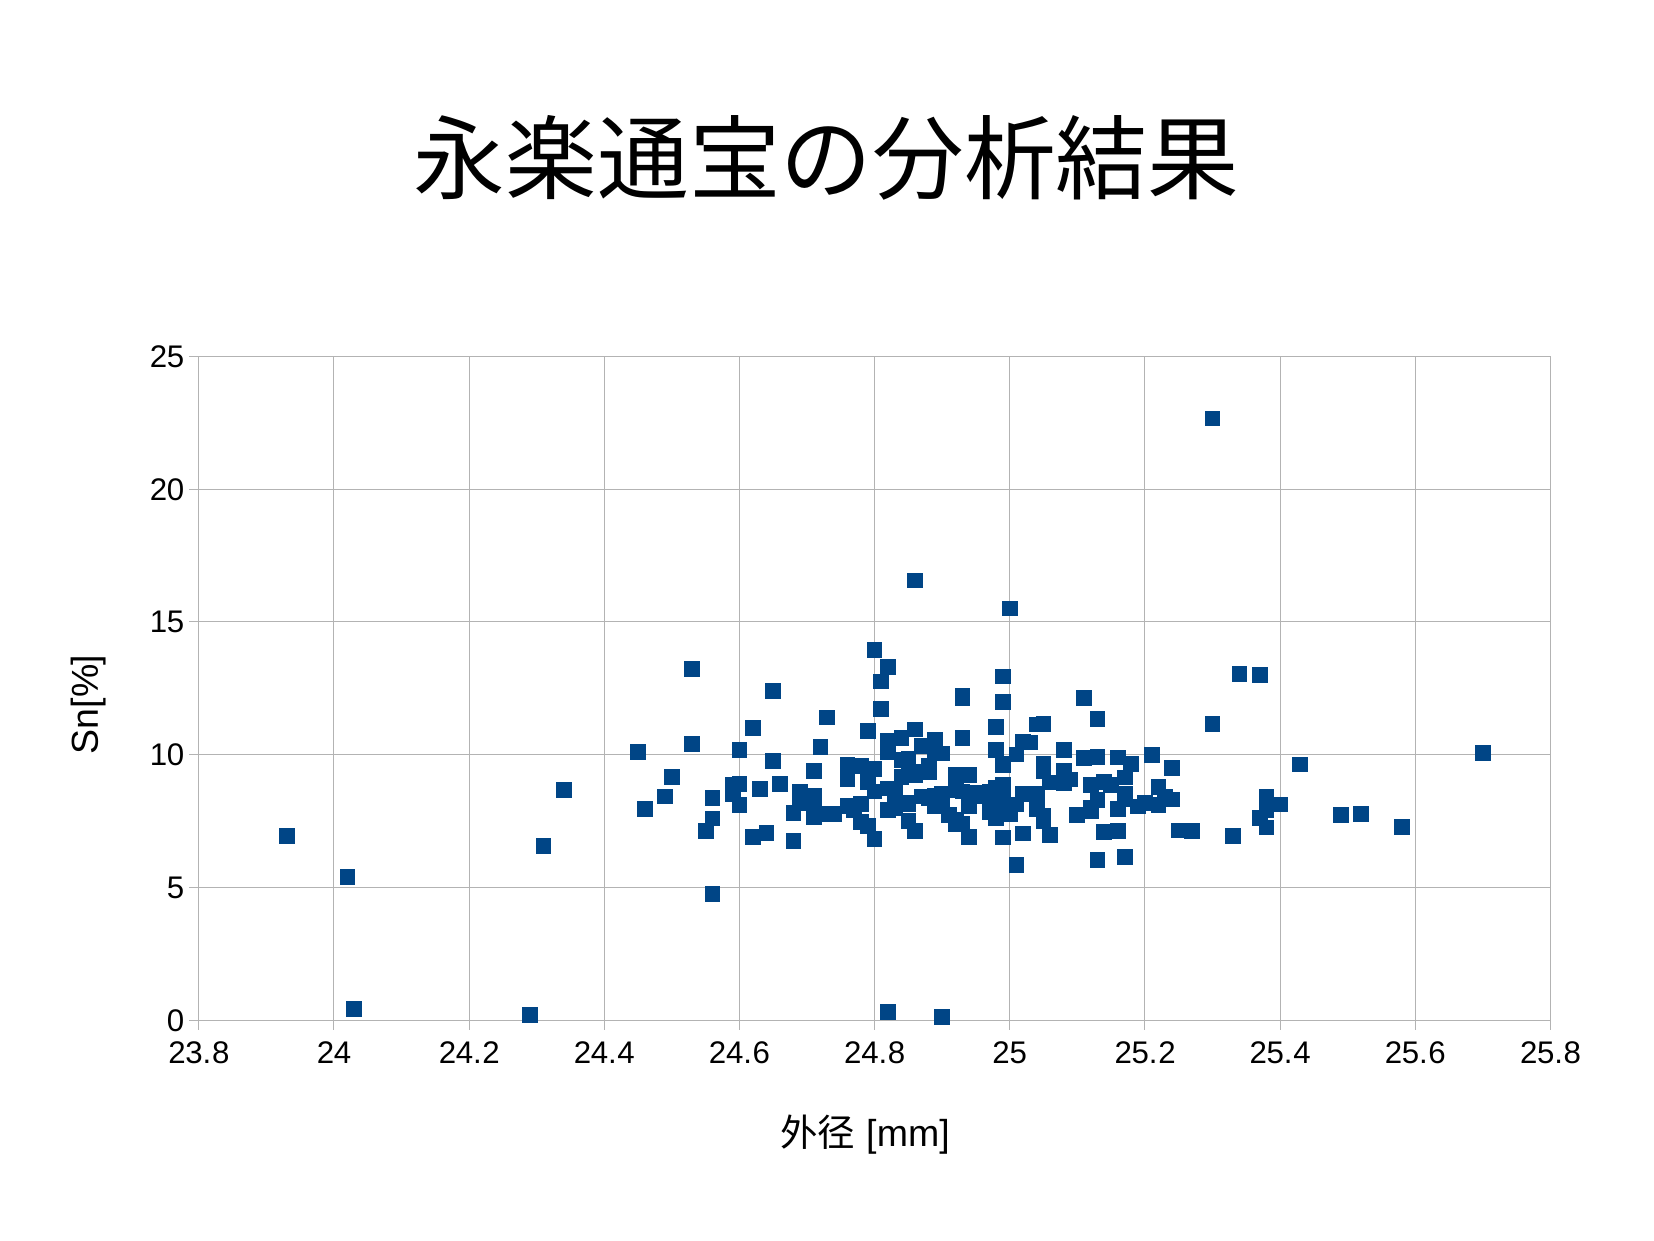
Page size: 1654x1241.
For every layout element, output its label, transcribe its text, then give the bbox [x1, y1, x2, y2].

chart [5, 249, 1636, 1241]
title 永楽通宝の分析結果 [82, 49, 1571, 249]
